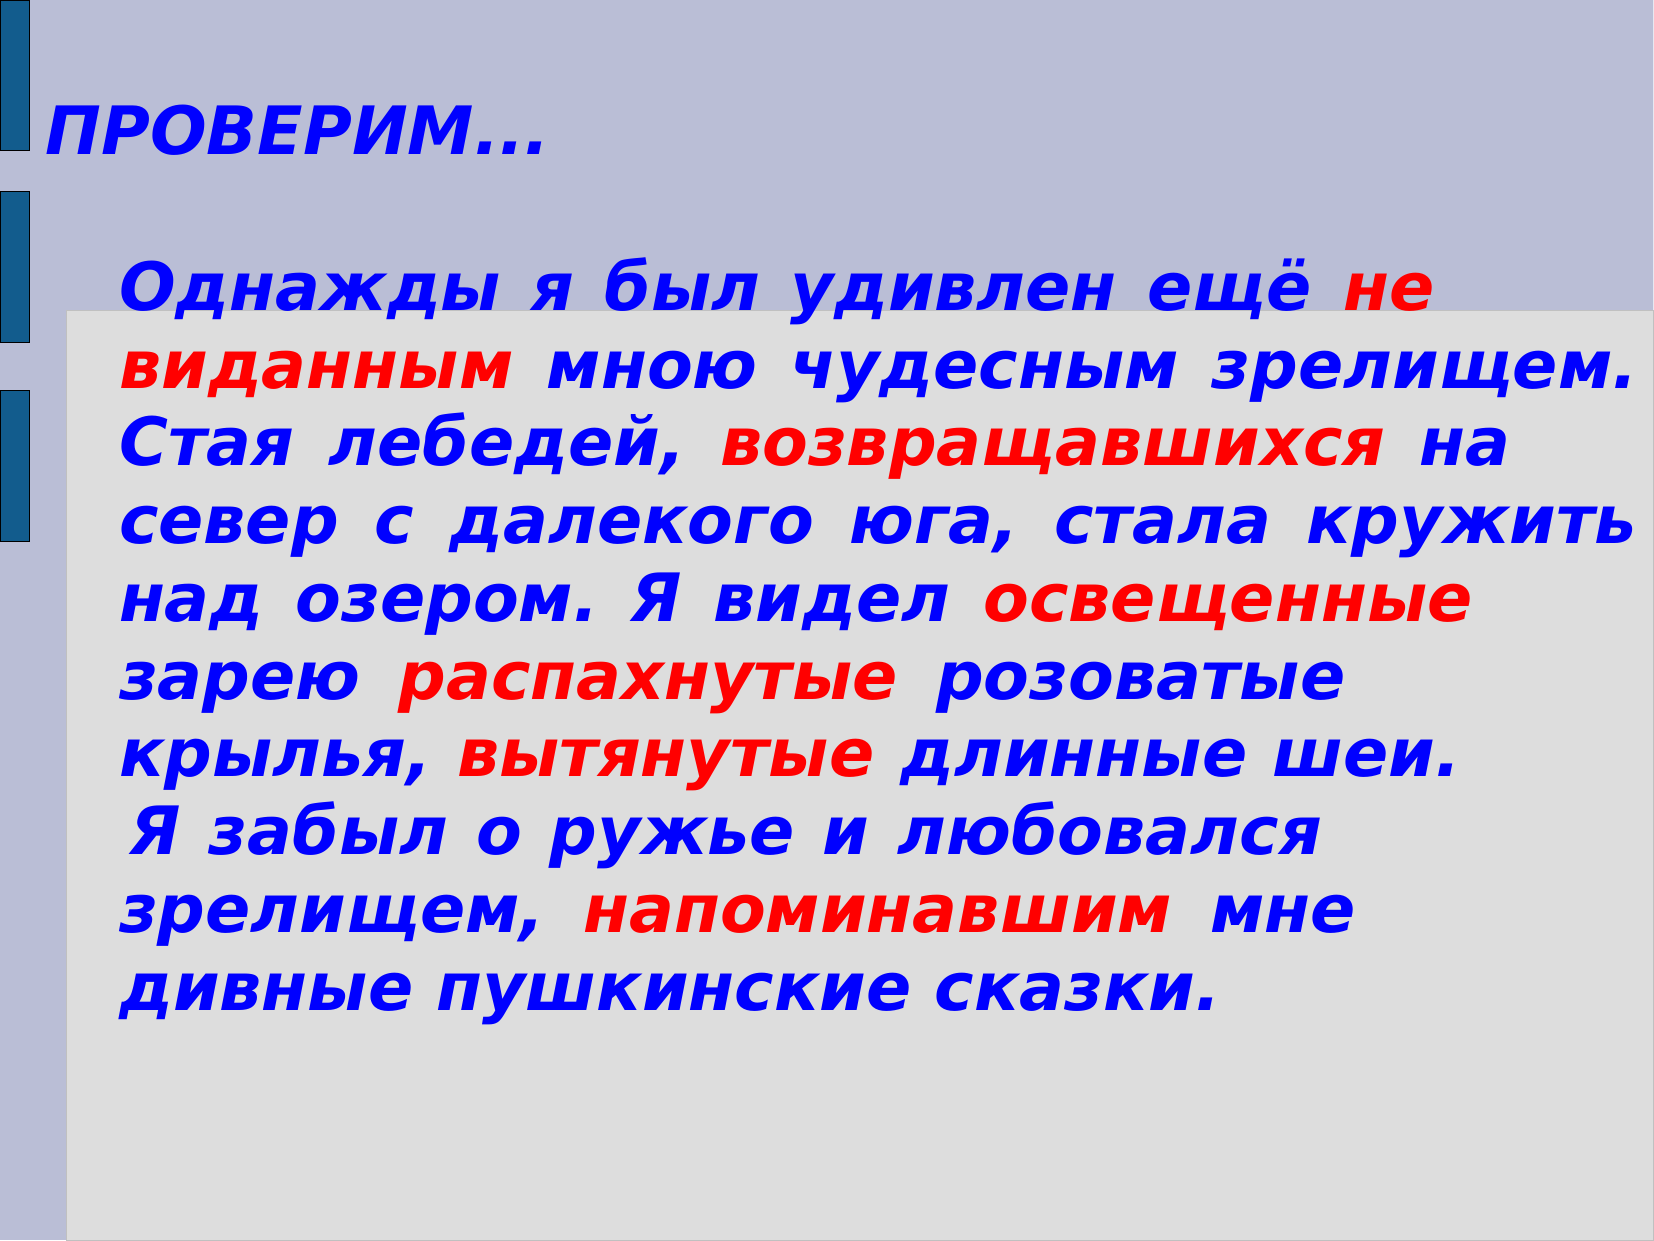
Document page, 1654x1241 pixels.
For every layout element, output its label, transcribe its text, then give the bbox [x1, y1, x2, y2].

text_box ПРОВЕРИМ... Однажды я был удивлен ещё не виданным мною чудесным зрелищем. Стая лебедей, возвращавшихся на север с далекого юга, стала кружить над озером. Я видел освещенные зарею распахнутые розоватые крылья, вытянутые длинные шеи. Я забыл о ружье и любовался зрелищем, напоминавшим мне дивные пушкинские сказки. [30, 85, 1654, 1034]
